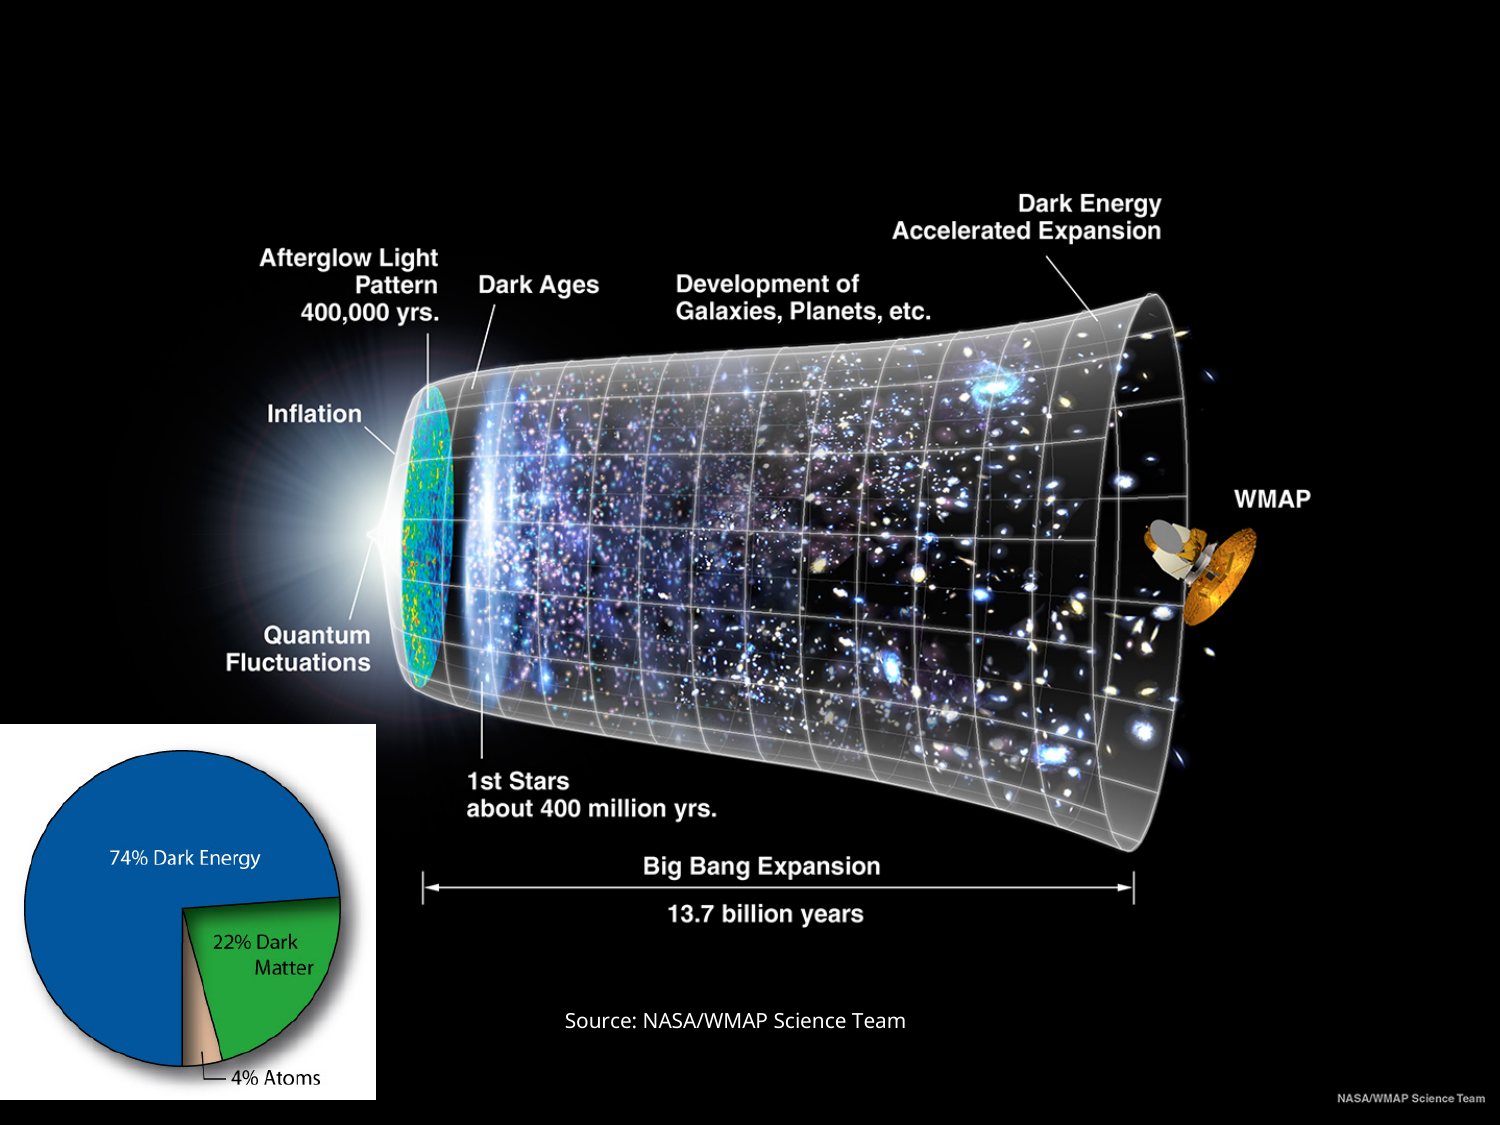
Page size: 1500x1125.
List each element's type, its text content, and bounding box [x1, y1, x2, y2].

picture [0, 0, 1500, 1125]
text_box Source: NASA/WMAP Science Team [549, 999, 951, 1041]
